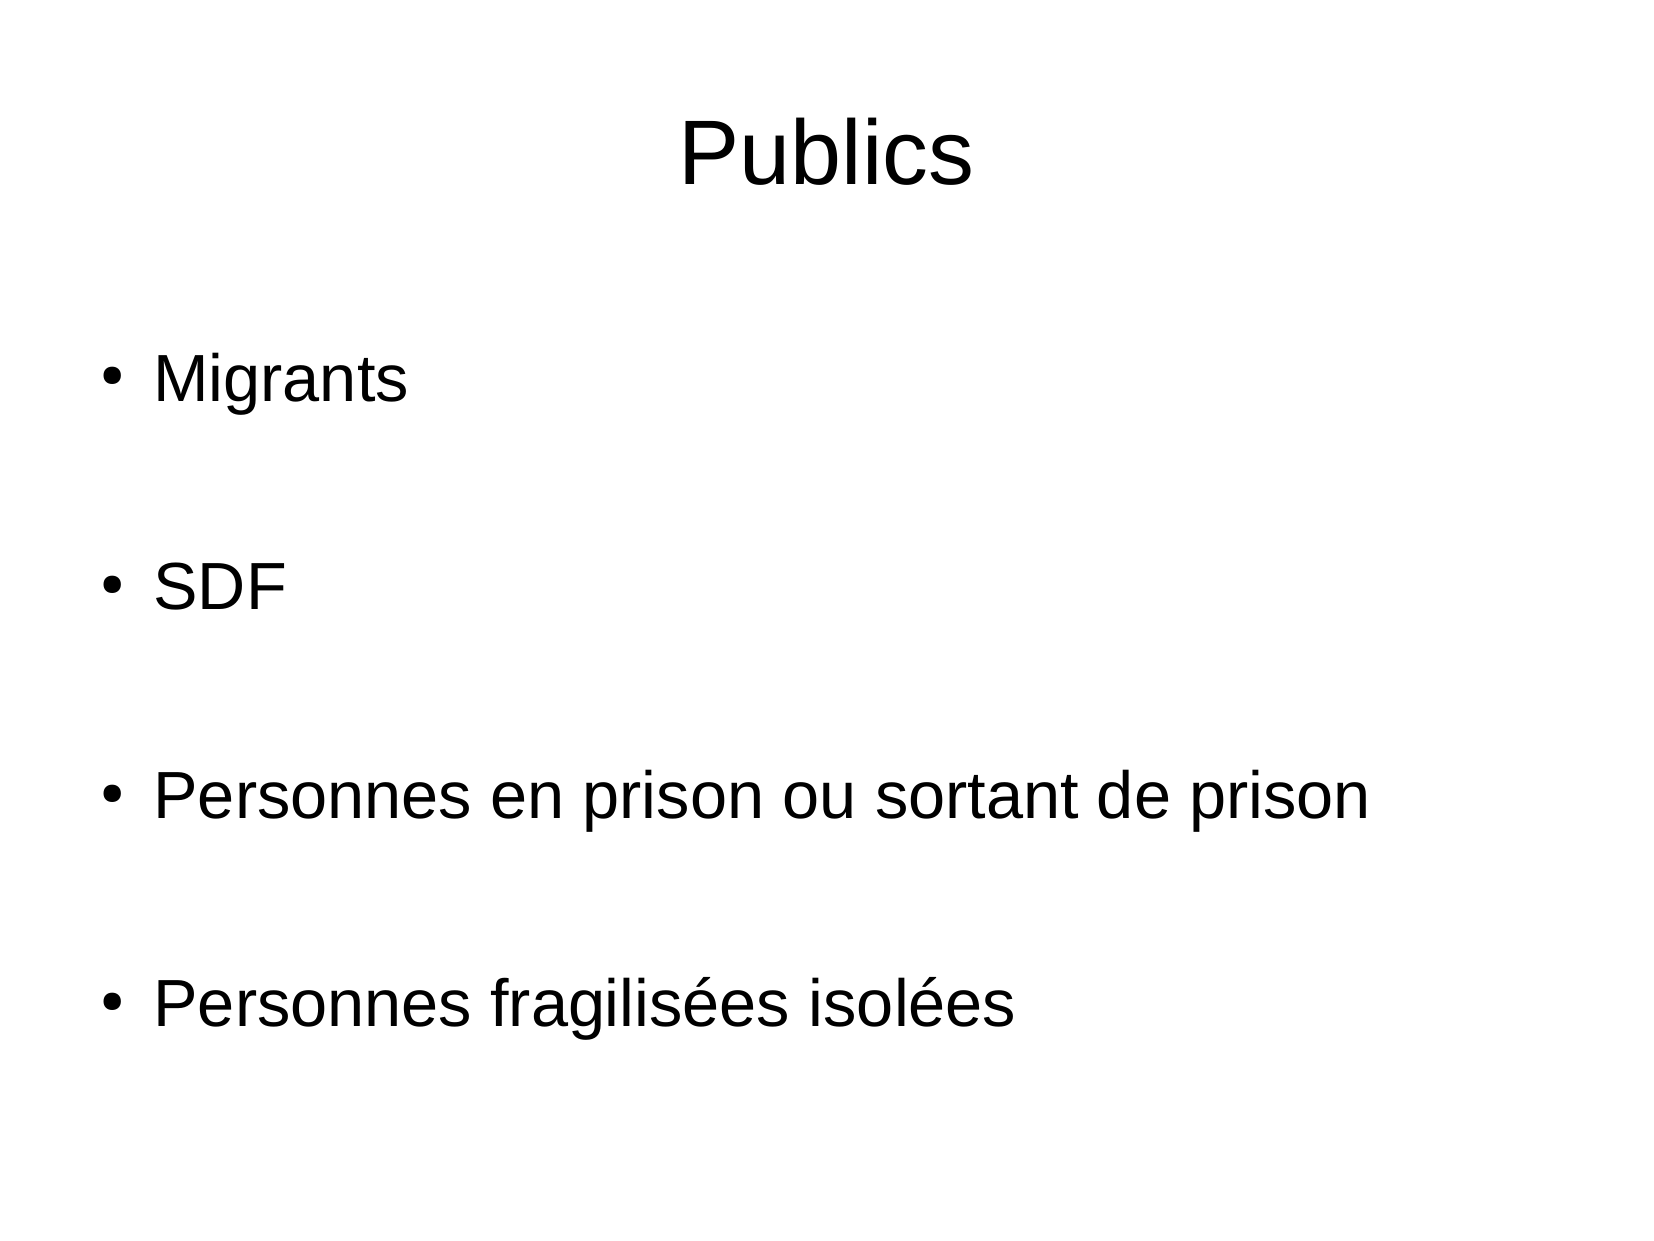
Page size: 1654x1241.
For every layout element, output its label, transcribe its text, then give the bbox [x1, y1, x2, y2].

title Publics [82, 49, 1571, 236]
list Migrants SDF Personnes en prison ou sortant de prison Personnes fragilisées isolées [82, 236, 1571, 1182]
